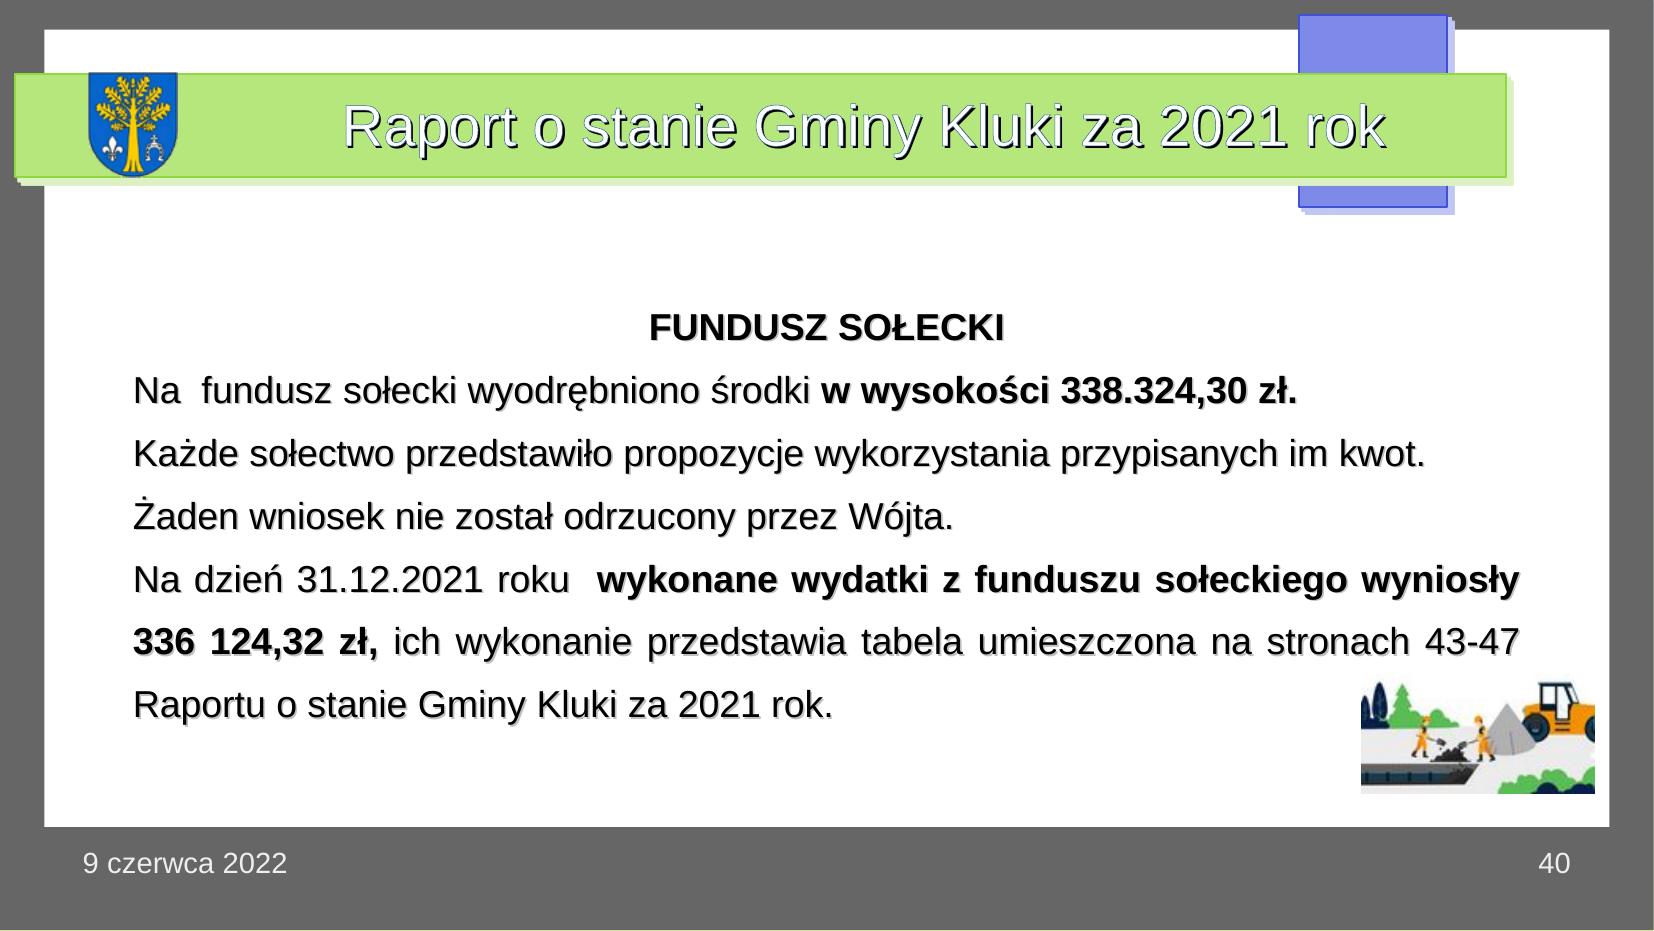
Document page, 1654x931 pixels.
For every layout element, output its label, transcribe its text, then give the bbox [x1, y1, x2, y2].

text_box FUNDUSZ SOŁECKI Na fundusz sołecki wyodrębniono środki w wysokości 338.324,30 zł. Każde sołectwo przedstawiło propozycje wykorzystania przypisanych im kwot. Żaden wniosek nie został odrzucony przez Wójta. Na dzień 31.12.2021 roku wykonane wydatki z funduszu sołeckiego wyniosły 336 124,32 zł, ich wykonanie przedstawia tabela umieszczona na stronach 43-47 Raportu o stanie Gminy Kluki za 2021 rok. [118, 236, 1536, 768]
title Raport o stanie Gminy Kluki za 2021 rok [236, 73, 1654, 178]
picture [88, 72, 178, 178]
picture [1361, 649, 1595, 795]
